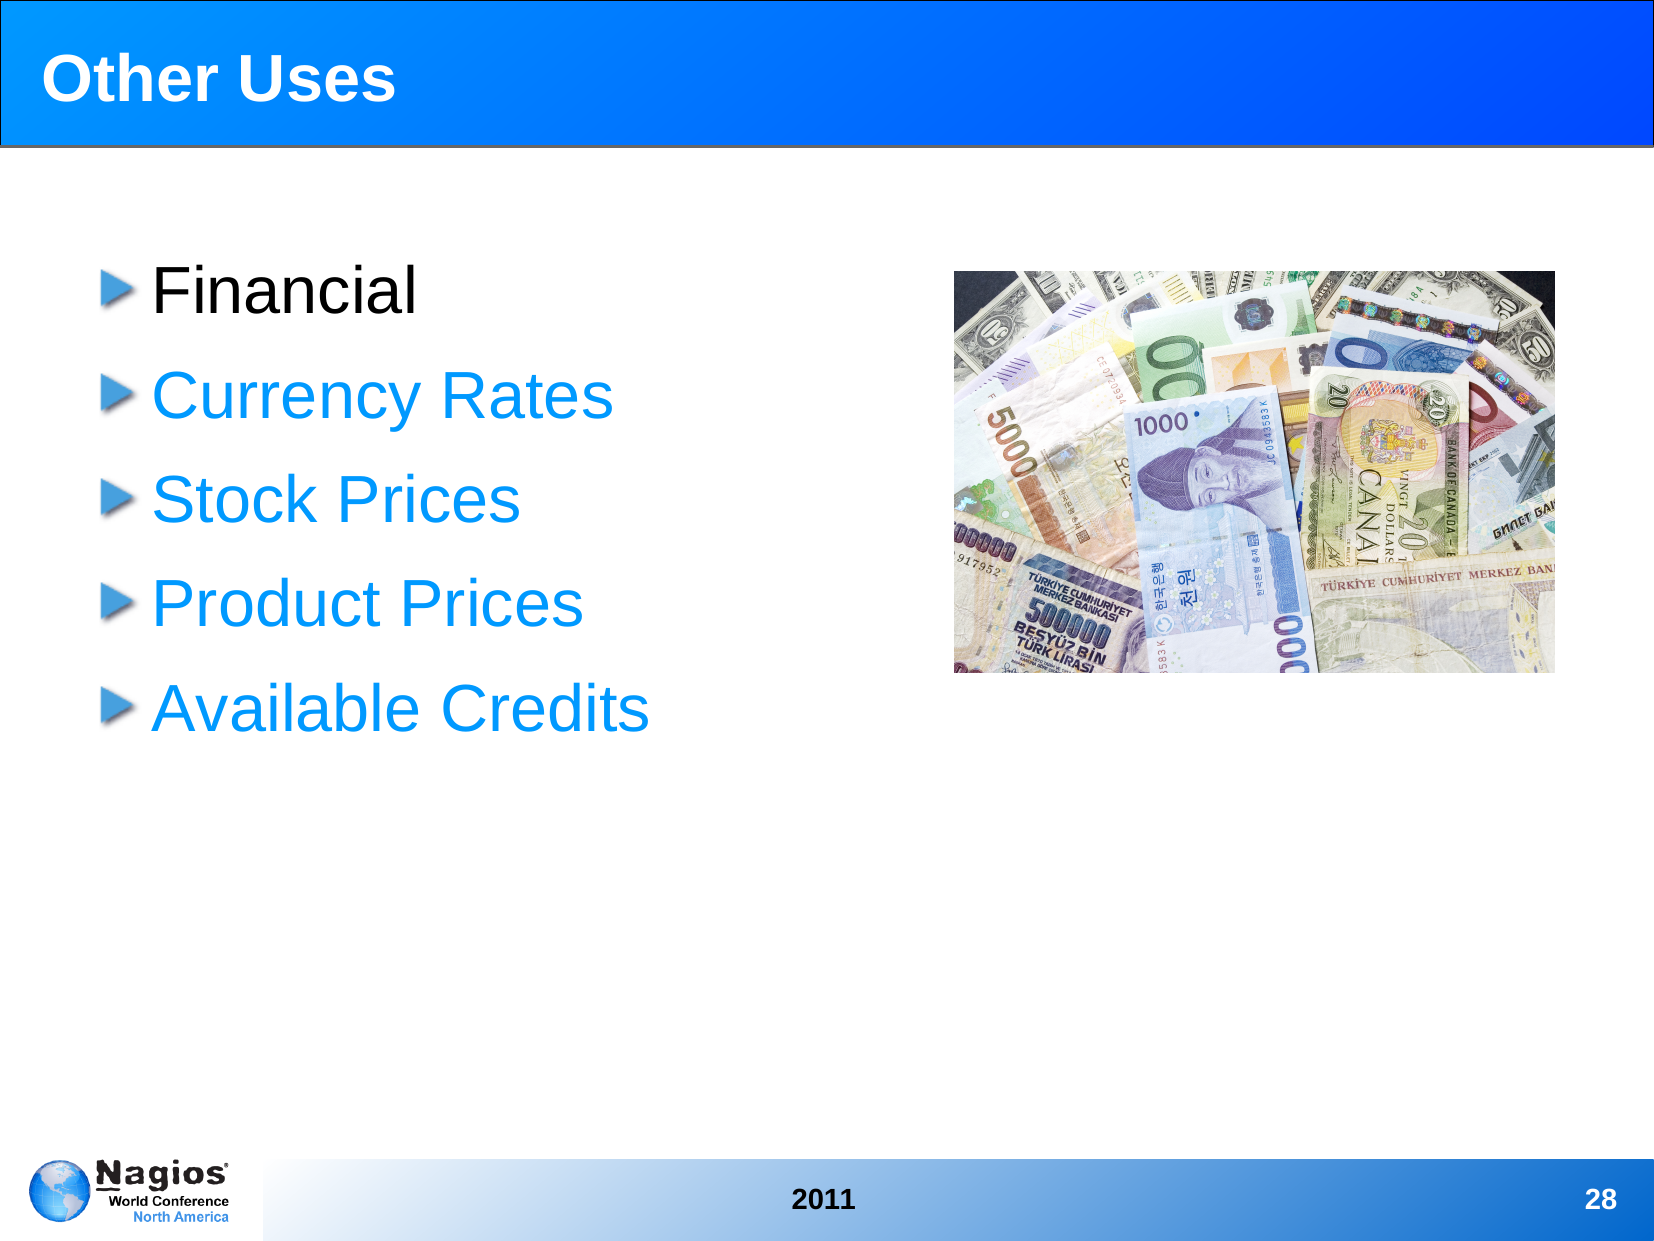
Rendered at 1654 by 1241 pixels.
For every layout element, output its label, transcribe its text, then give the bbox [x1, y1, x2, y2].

picture [954, 271, 1555, 673]
picture [29, 1159, 229, 1235]
title Other Uses [41, 36, 1248, 120]
list Financial Currency Rates Stock Prices Product Prices Available Credits [80, 253, 1569, 1058]
